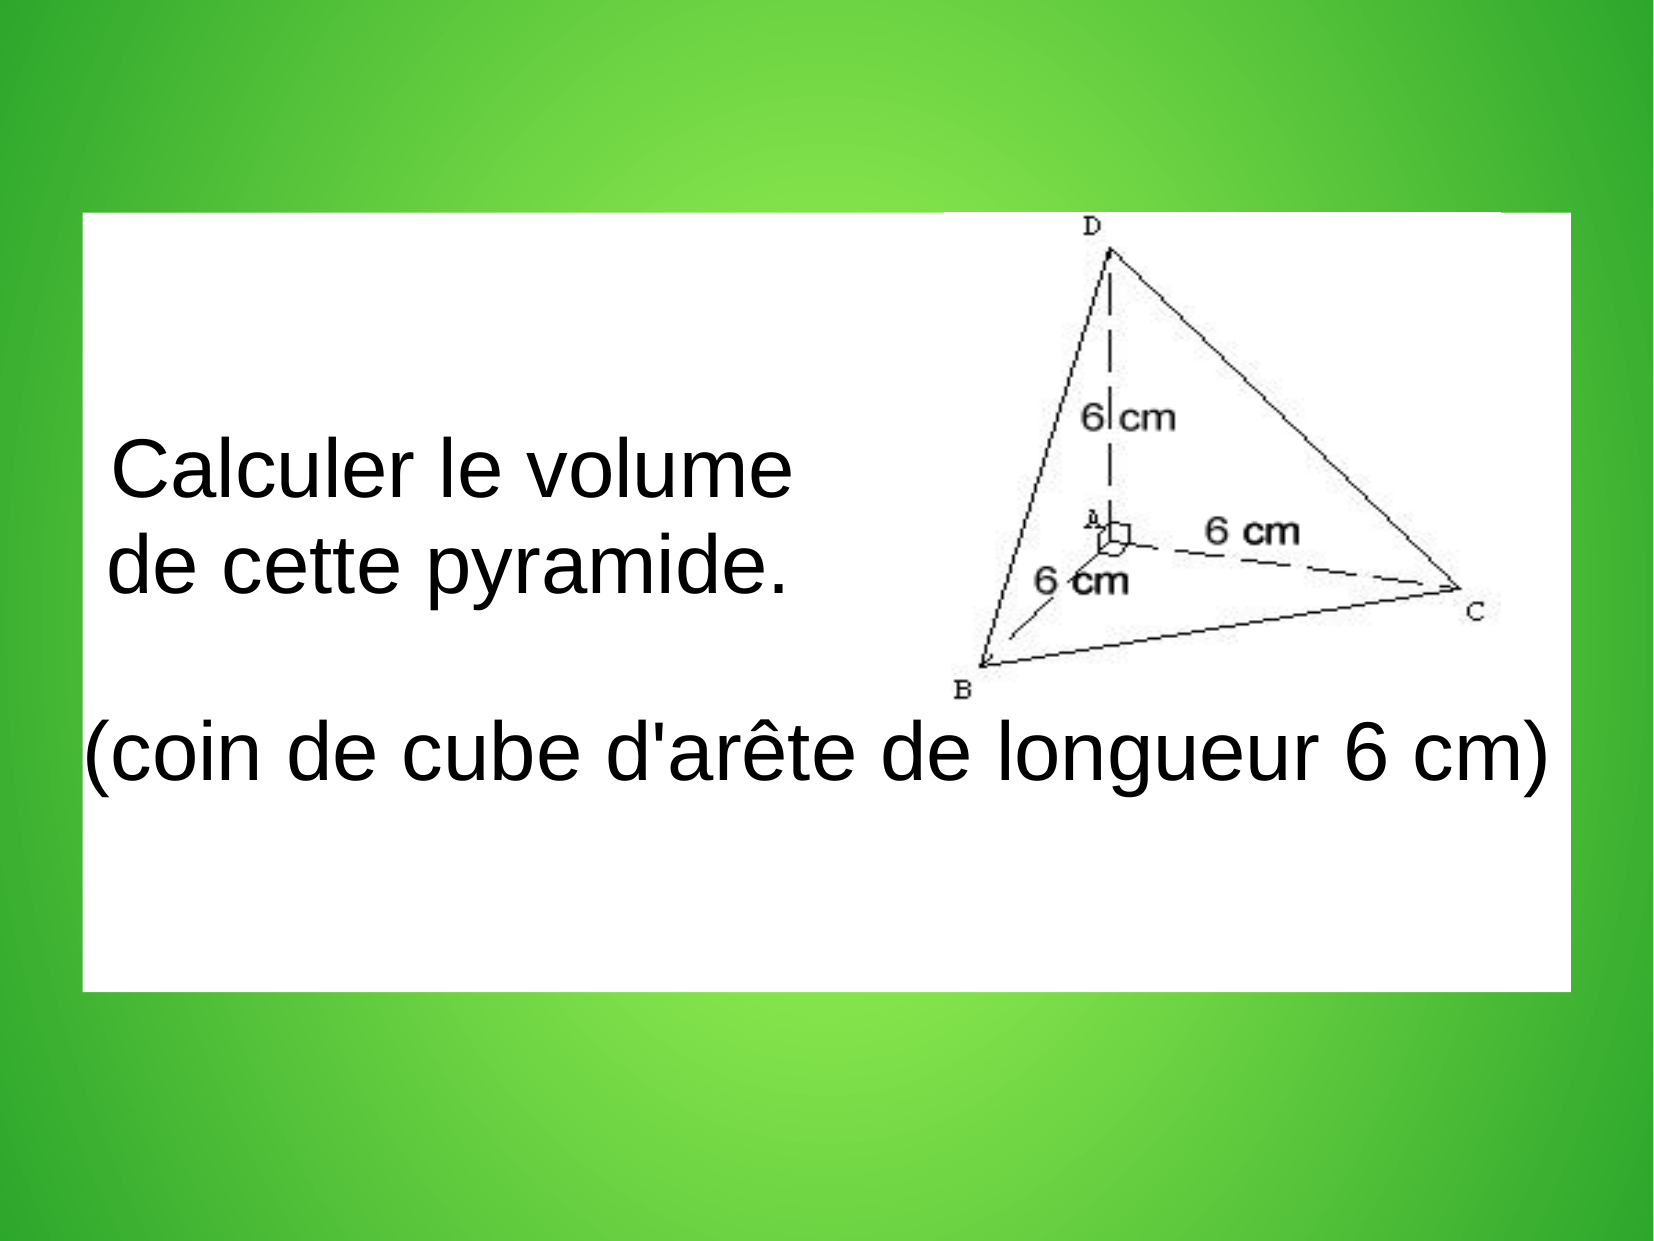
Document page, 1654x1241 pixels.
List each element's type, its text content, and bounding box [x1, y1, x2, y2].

picture [0, 0, 1654, 1241]
subtitle Calculer le volume de cette pyramide. (coin de cube d'arête de longueur 6 cm) [82, 212, 1571, 993]
